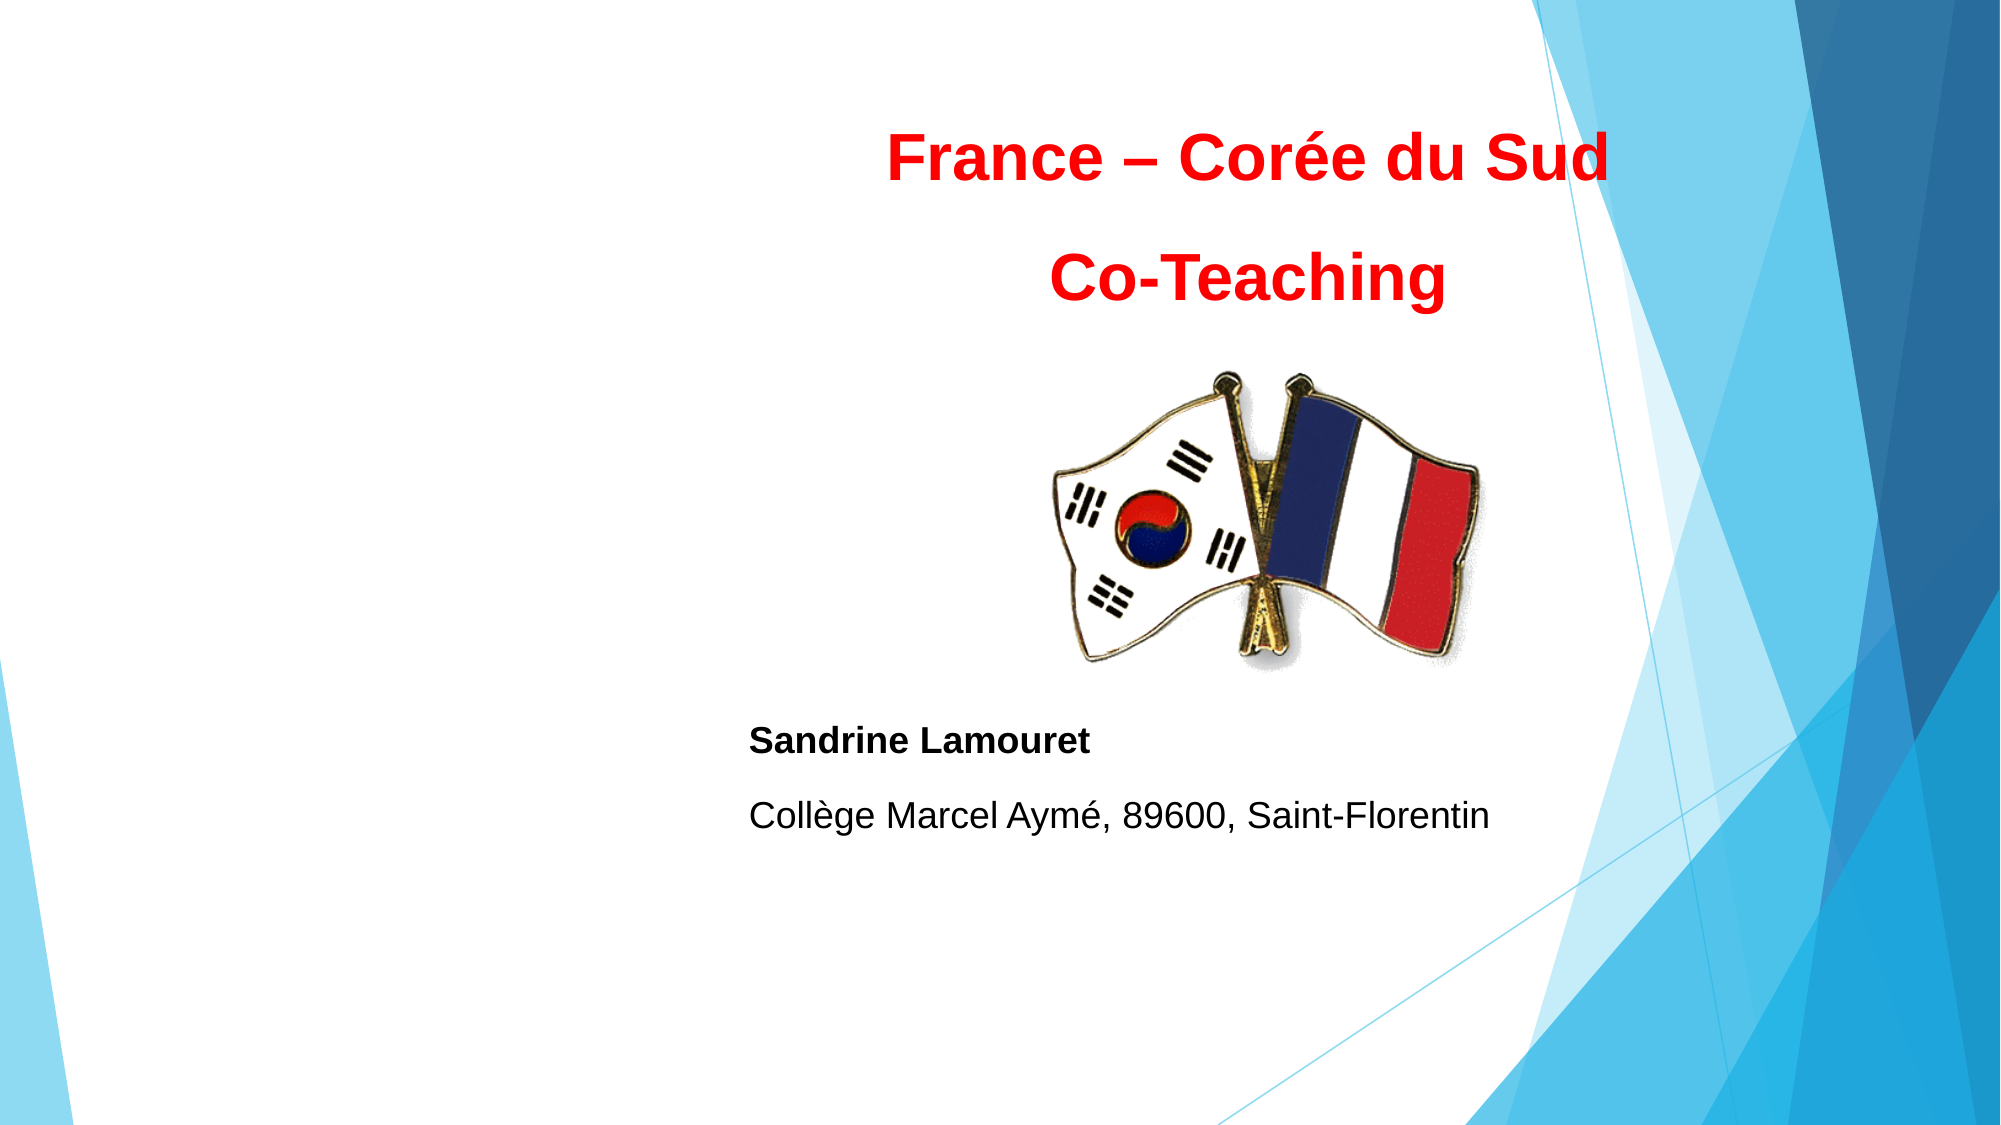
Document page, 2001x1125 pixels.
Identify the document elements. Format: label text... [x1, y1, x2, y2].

text_box France – Corée du Sud Co-Teaching [811, 0, 1687, 321]
picture [1016, 331, 1508, 725]
text_box Sandrine Lamouret Collège Marcel Aymé, 89600, Saint-Florentin [734, 686, 1687, 911]
